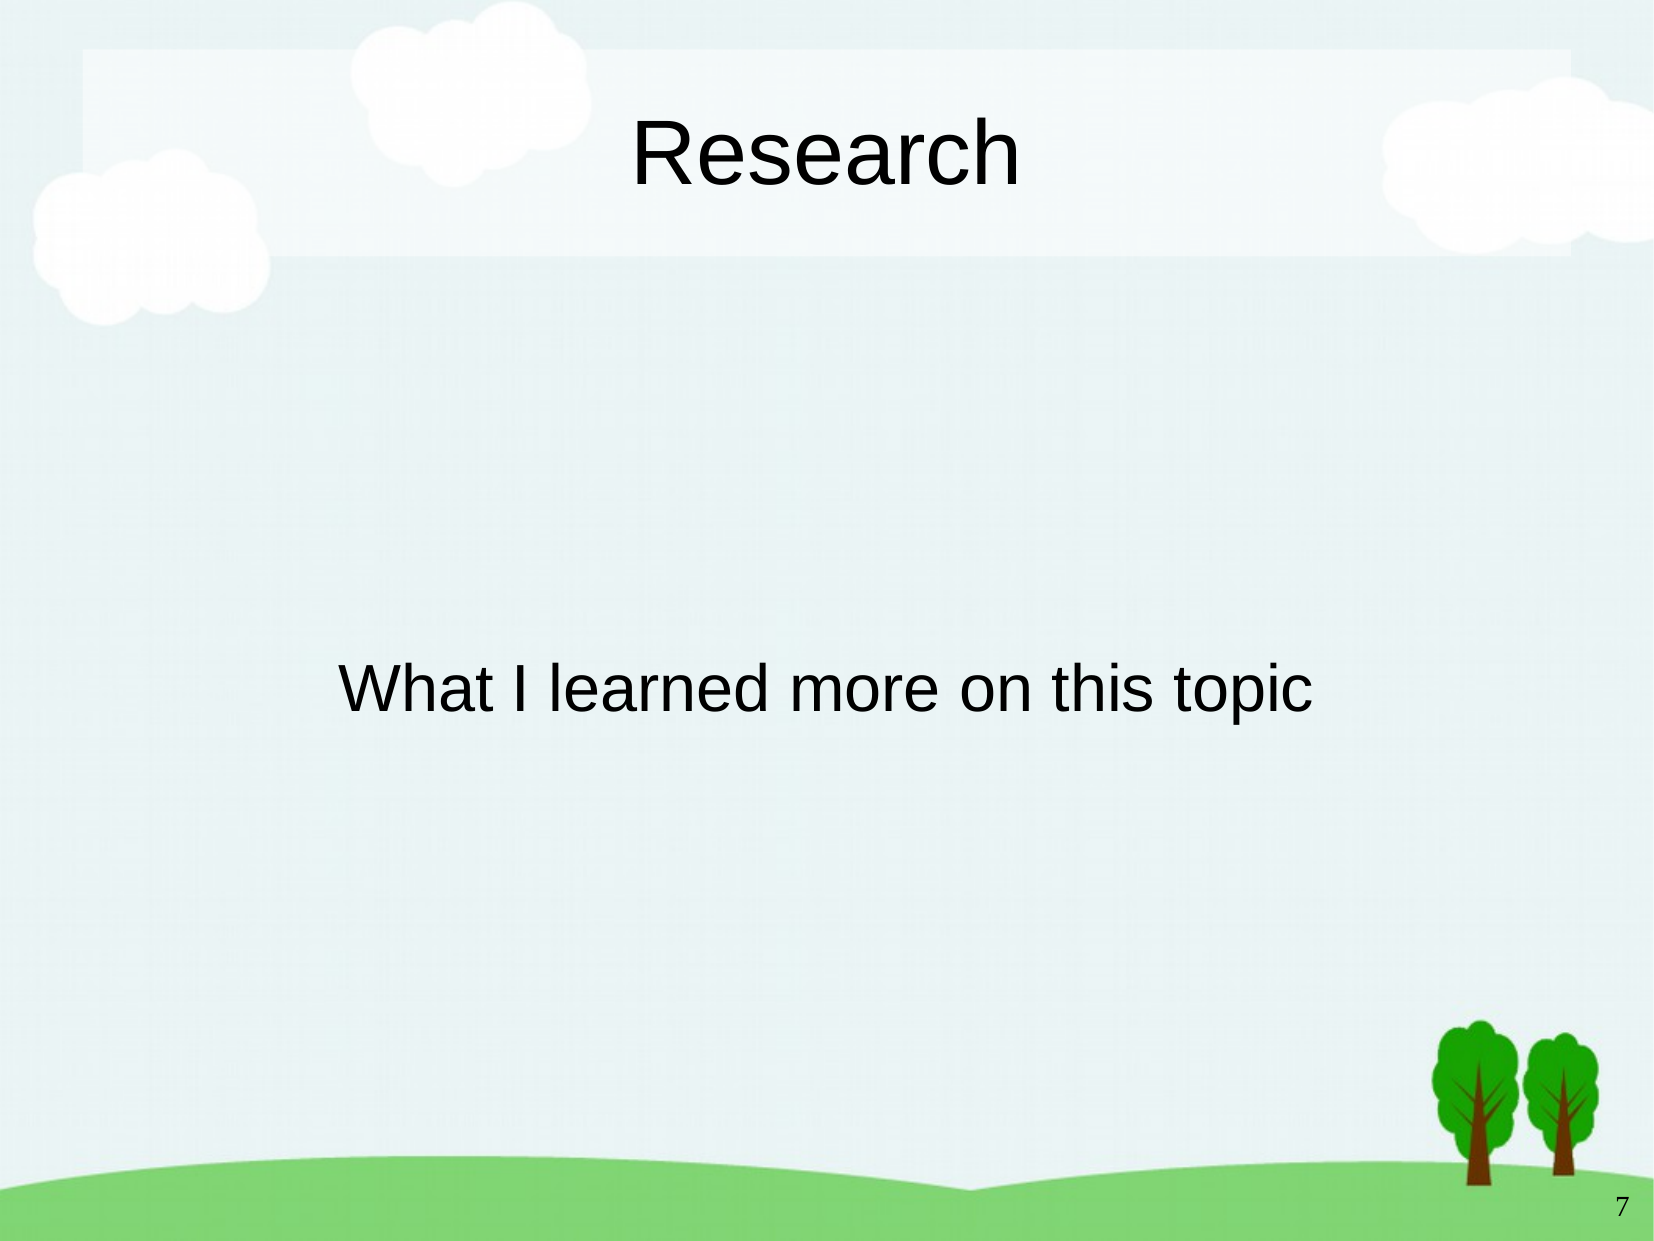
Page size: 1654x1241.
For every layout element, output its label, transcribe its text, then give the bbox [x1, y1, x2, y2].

picture [0, 0, 1654, 1241]
subtitle What I learned more on this topic [82, 290, 1571, 1087]
title Research [82, 49, 1571, 257]
